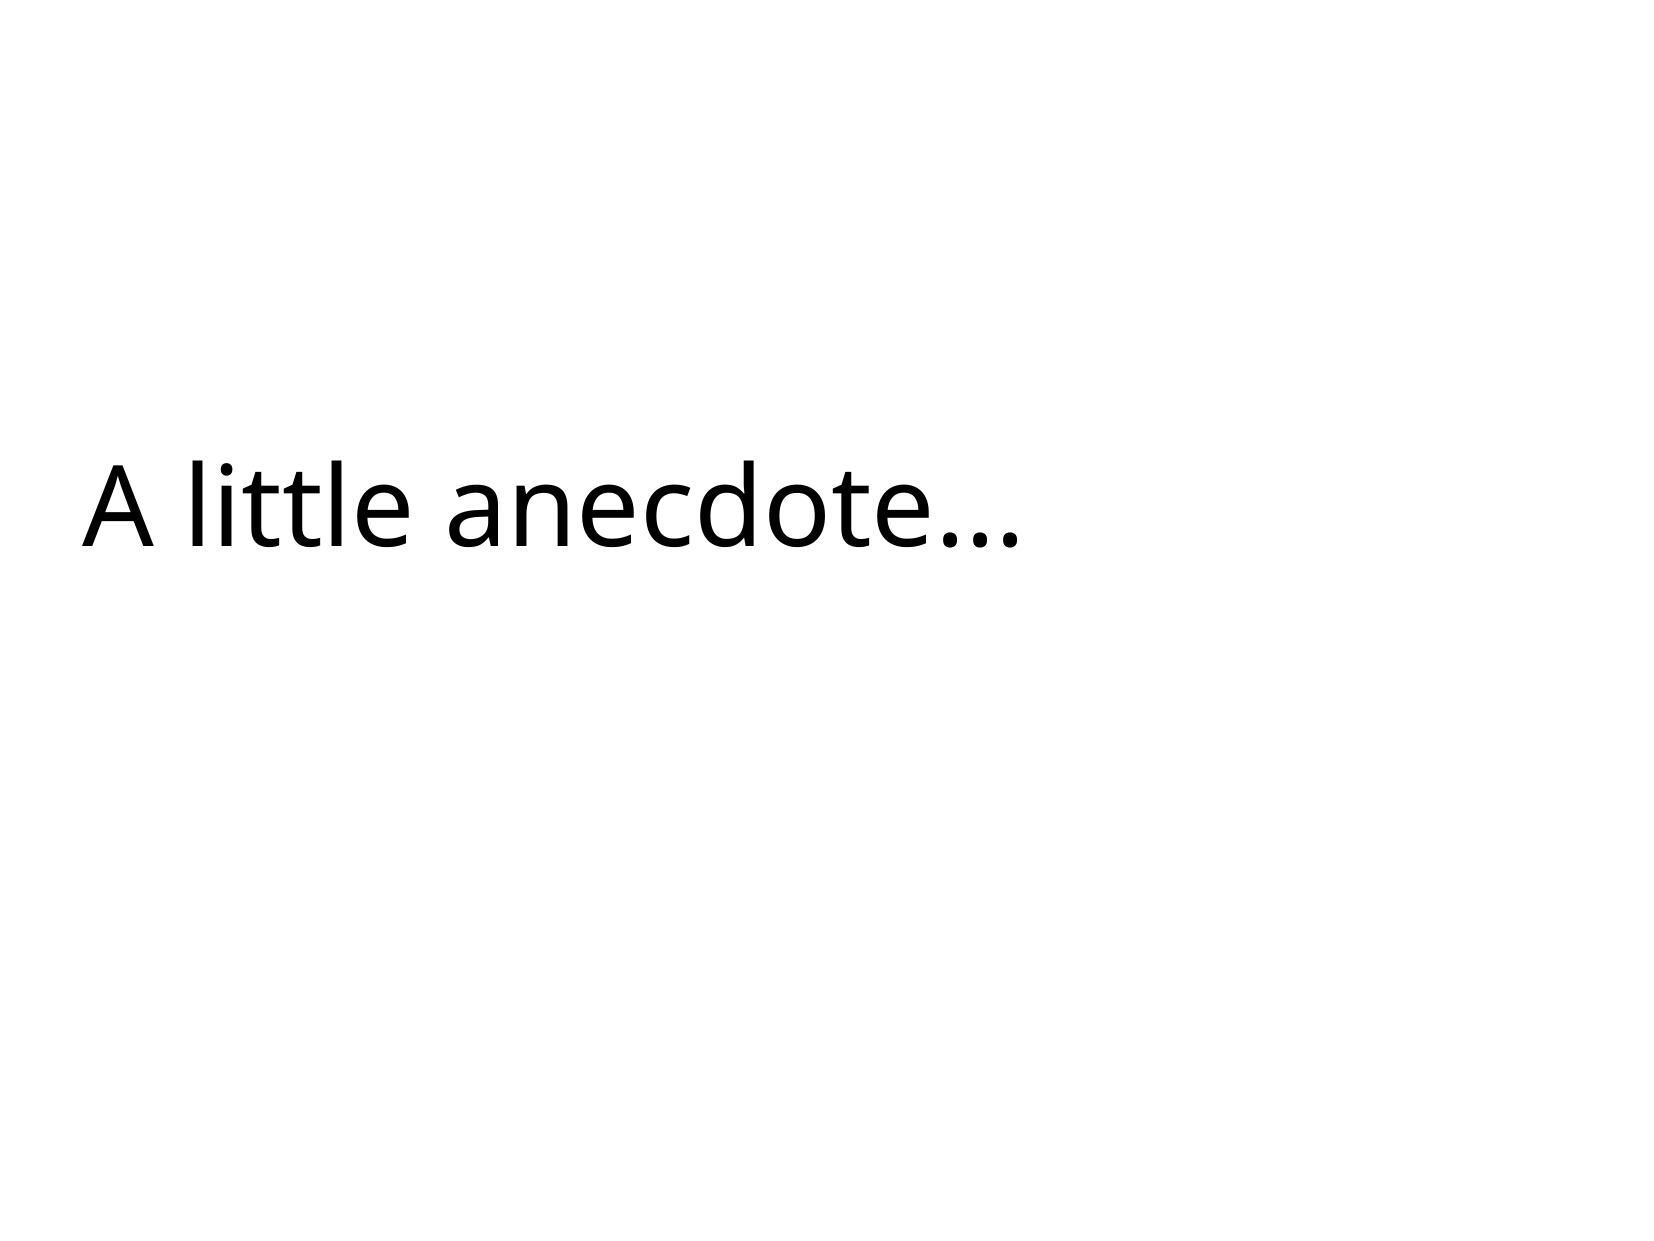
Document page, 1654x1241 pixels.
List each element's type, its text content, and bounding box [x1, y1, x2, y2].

title A little anecdote... [82, 433, 1571, 573]
